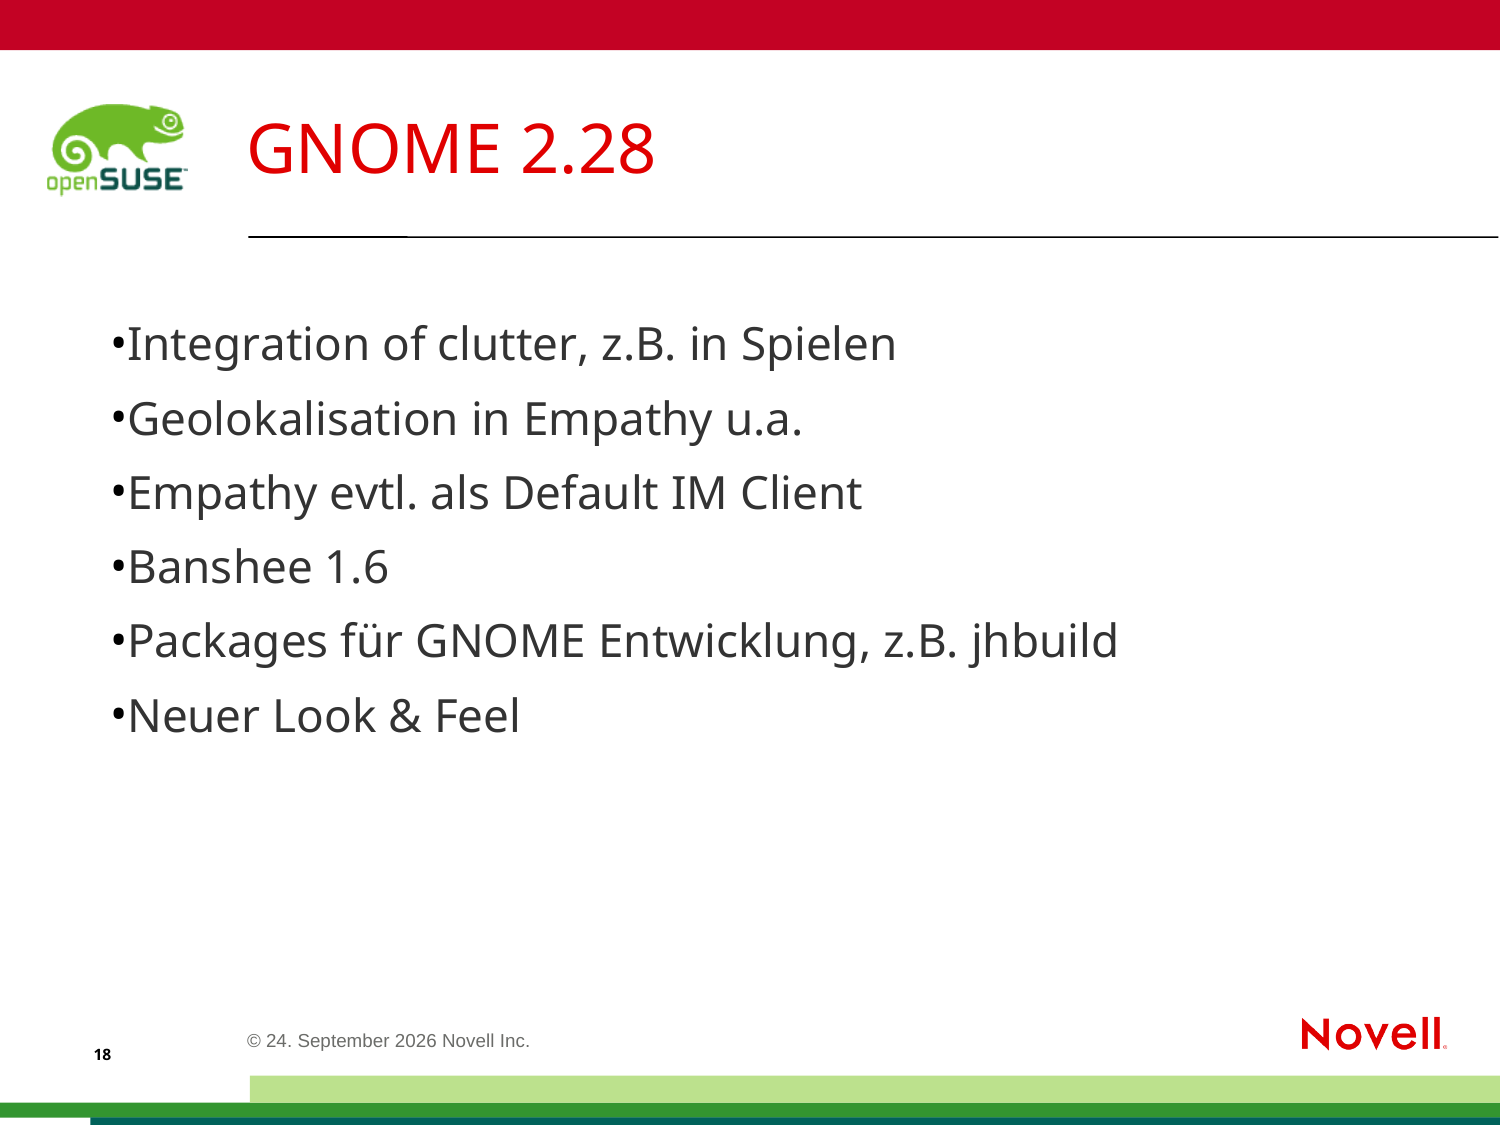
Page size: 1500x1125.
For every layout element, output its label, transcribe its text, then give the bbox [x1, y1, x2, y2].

picture [1295, 1011, 1453, 1056]
list Integration of clutter, z.B. in Spielen Geolokalisation in Empathy u.a. Empathy evtl. als Default IM Client Banshee 1.6 Packages für GNOME Entwicklung, z.B. jhbuild Neuer Look & Feel [110, 312, 1391, 1022]
title GNOME 2.28 [246, 68, 1409, 231]
picture [47, 104, 188, 197]
